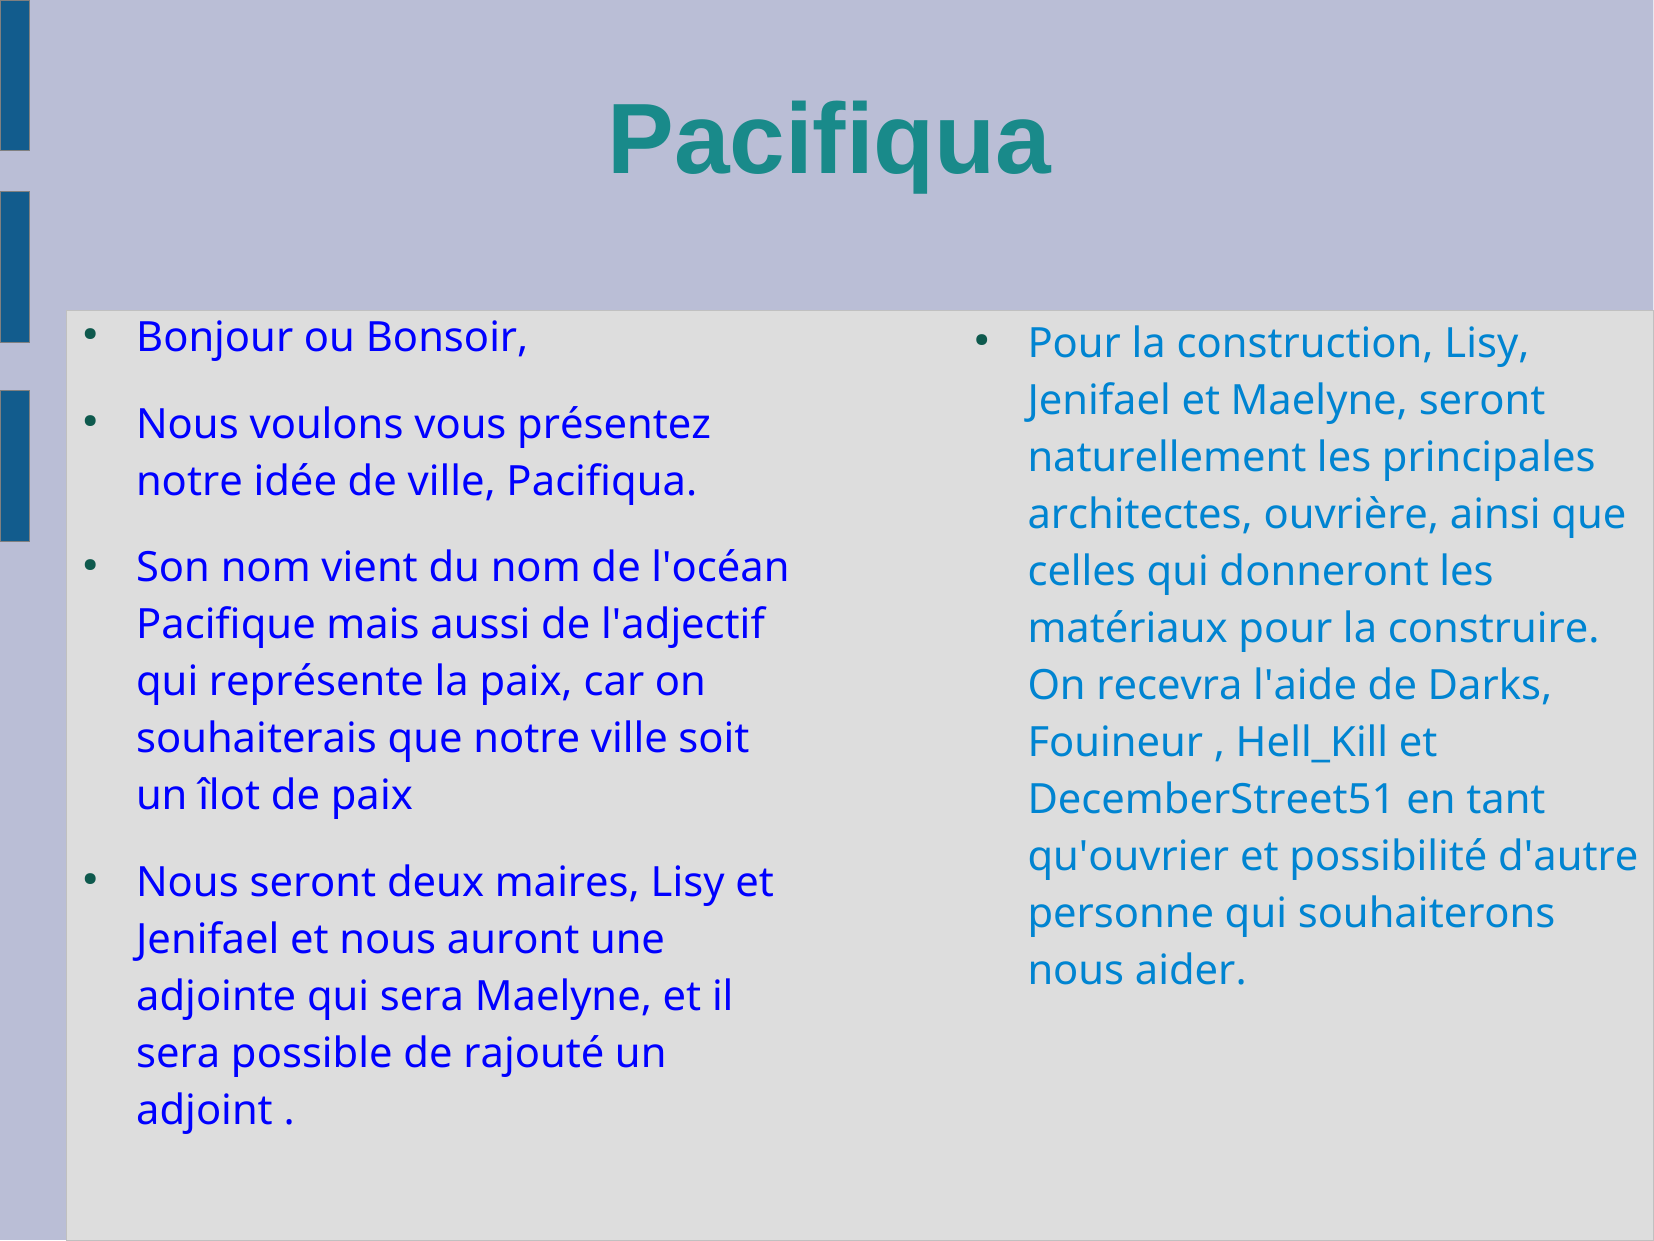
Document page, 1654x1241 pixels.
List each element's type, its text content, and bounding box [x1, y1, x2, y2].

list Pour la construction, Lisy, Jenifael et Maelyne, seront naturellement les principales architectes, ouvrière, ainsi que celles qui donneront les matériaux pour la construire. On recevra l'aide de Darks, Fouineur , Hell_Kill et DecemberStreet51 en tant qu'ouvrier et possibilité d'autre personne qui souhaiterons nous aider. [956, 312, 1646, 1158]
title Pacifiqua [123, 35, 1536, 243]
list Bonjour ou Bonsoir, Nous voulons vous présentez notre idée de ville, Pacifiqua. Son nom vient du nom de l'océan Pacifique mais aussi de l'adjectif qui représente la paix, car on souhaiterais que notre ville soit un îlot de paix Nous seront deux maires, Lisy et Jenifael et nous auront une adjointe qui sera Maelyne, et il sera possible de rajouté un adjoint . [65, 307, 792, 1150]
